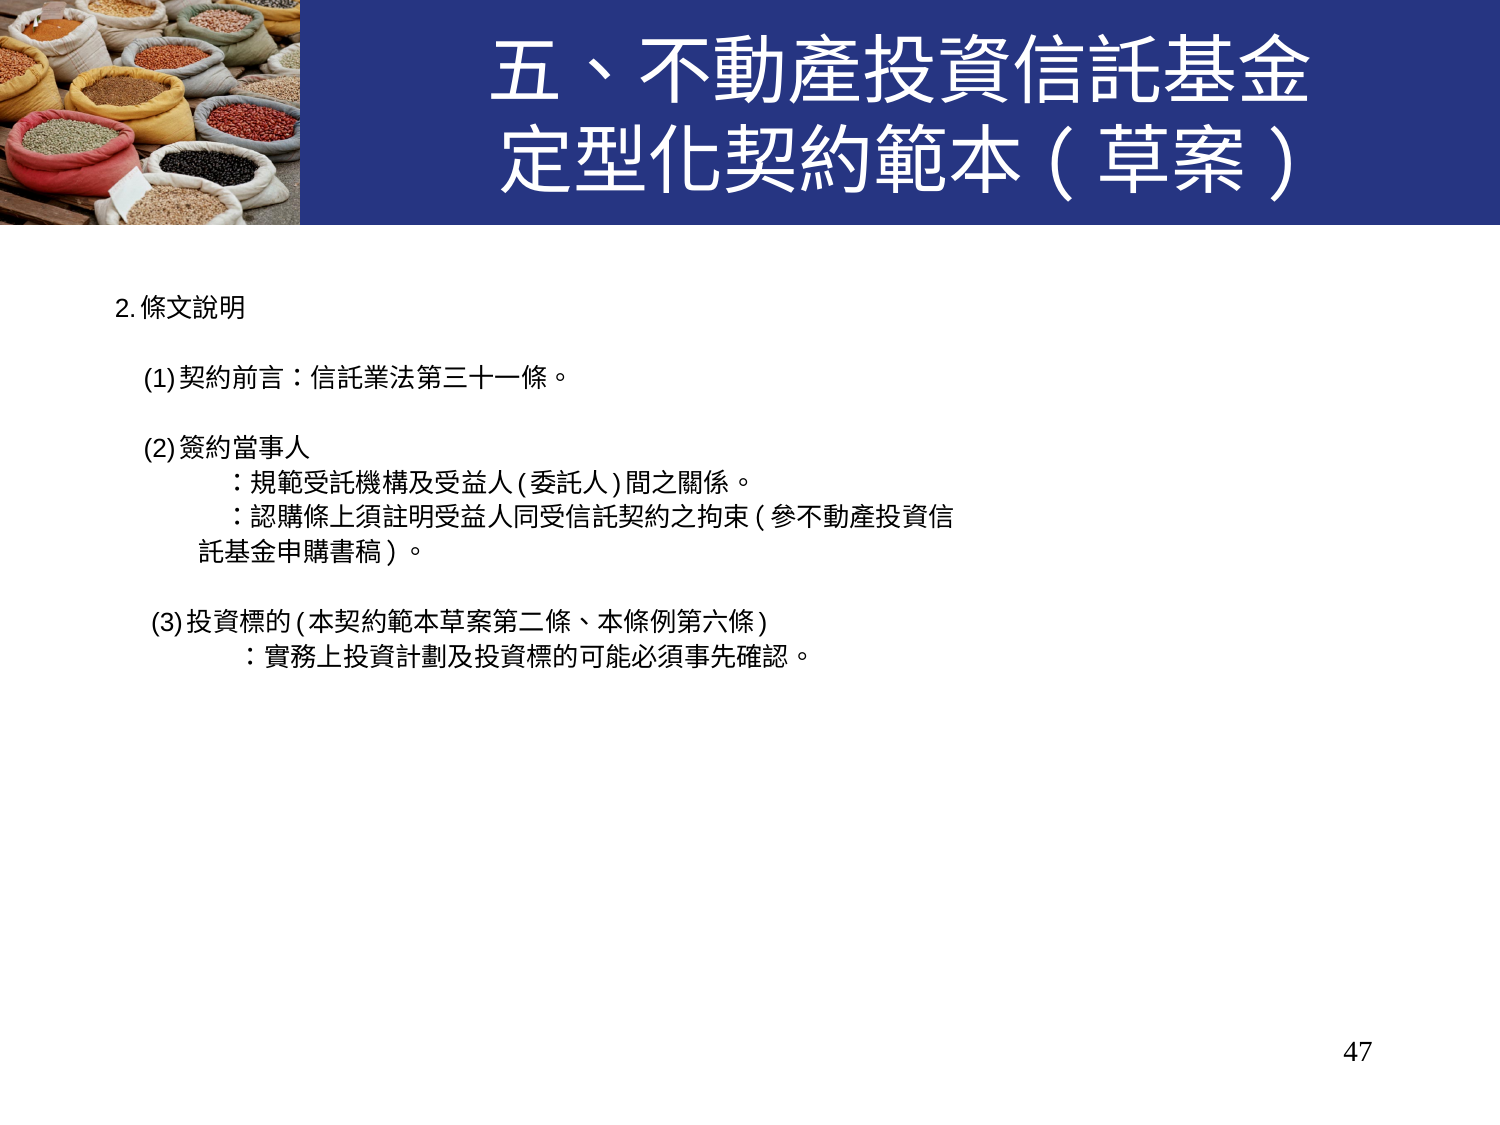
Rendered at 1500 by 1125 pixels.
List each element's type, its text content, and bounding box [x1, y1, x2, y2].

title 五、不動產投資信託基金 定型化契約範本(草案) [300, 0, 1500, 225]
picture [0, 0, 300, 225]
list 2.條文說明 (1)契約前言：信託業法第三十一條。 (2)簽約當事人 ：規範受託機構及受益人(委託人)間之關係。 ：認購條上須註明受益人同受信託契約之拘束(參不動產投資信 託基金申購書稿)。 (3)投資標的(本契約範本草案第二條、本條例第六條) ：實務上投資計劃及投資標的可能必須事先確認。 [99, 287, 1375, 950]
